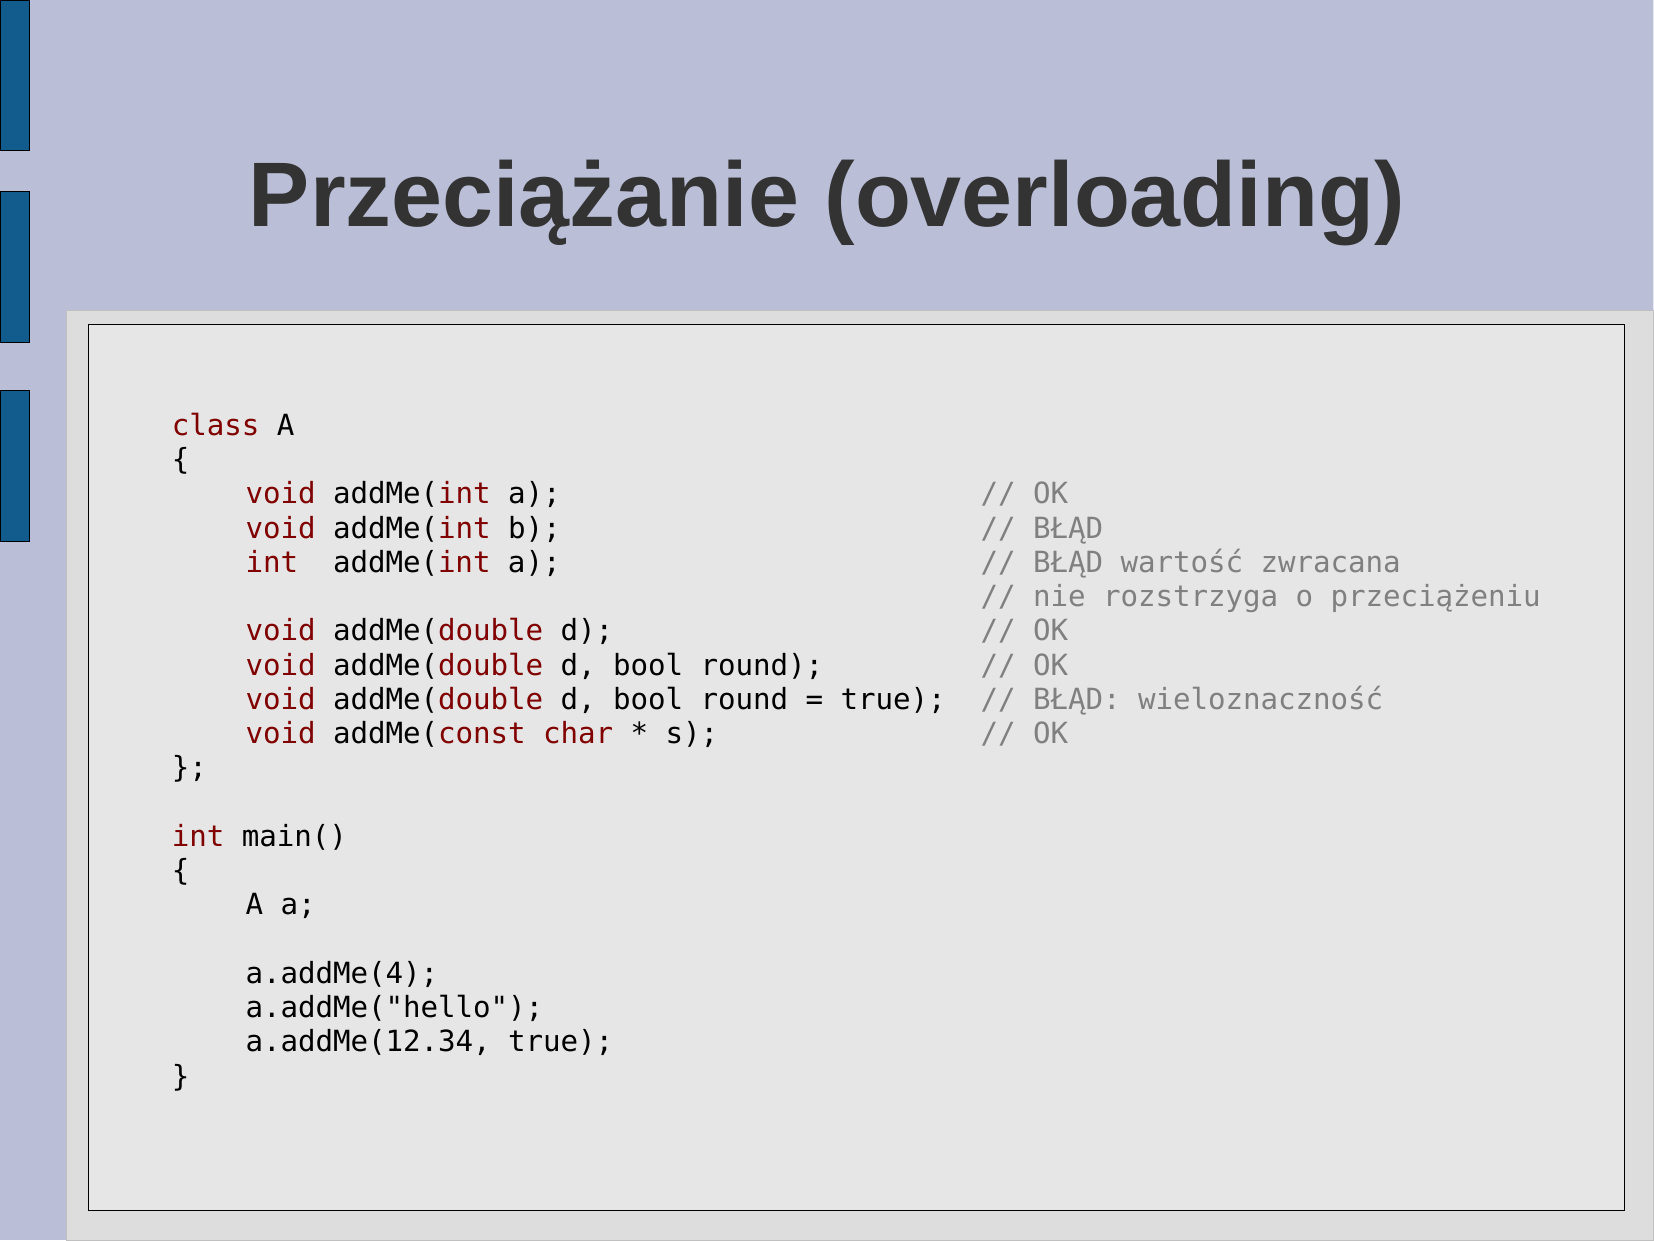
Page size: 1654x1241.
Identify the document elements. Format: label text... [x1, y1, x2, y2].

text_box class A { void addMe(int a); // OK void addMe(int b); // BŁĄD int addMe(int a); // BŁĄD wartość zwracana // nie rozstrzyga o przeciążeniu void addMe(double d); // OK void addMe(double d, bool round); // OK void addMe(double d, bool round = true); // BŁĄD: wieloznaczność void addMe(const char * s); // OK }; int main() { A a; a.addMe(4); a.addMe("hello"); a.addMe(12.34, true); } [88, 324, 1625, 1211]
title Przeciążanie (overloading) [121, 98, 1534, 291]
